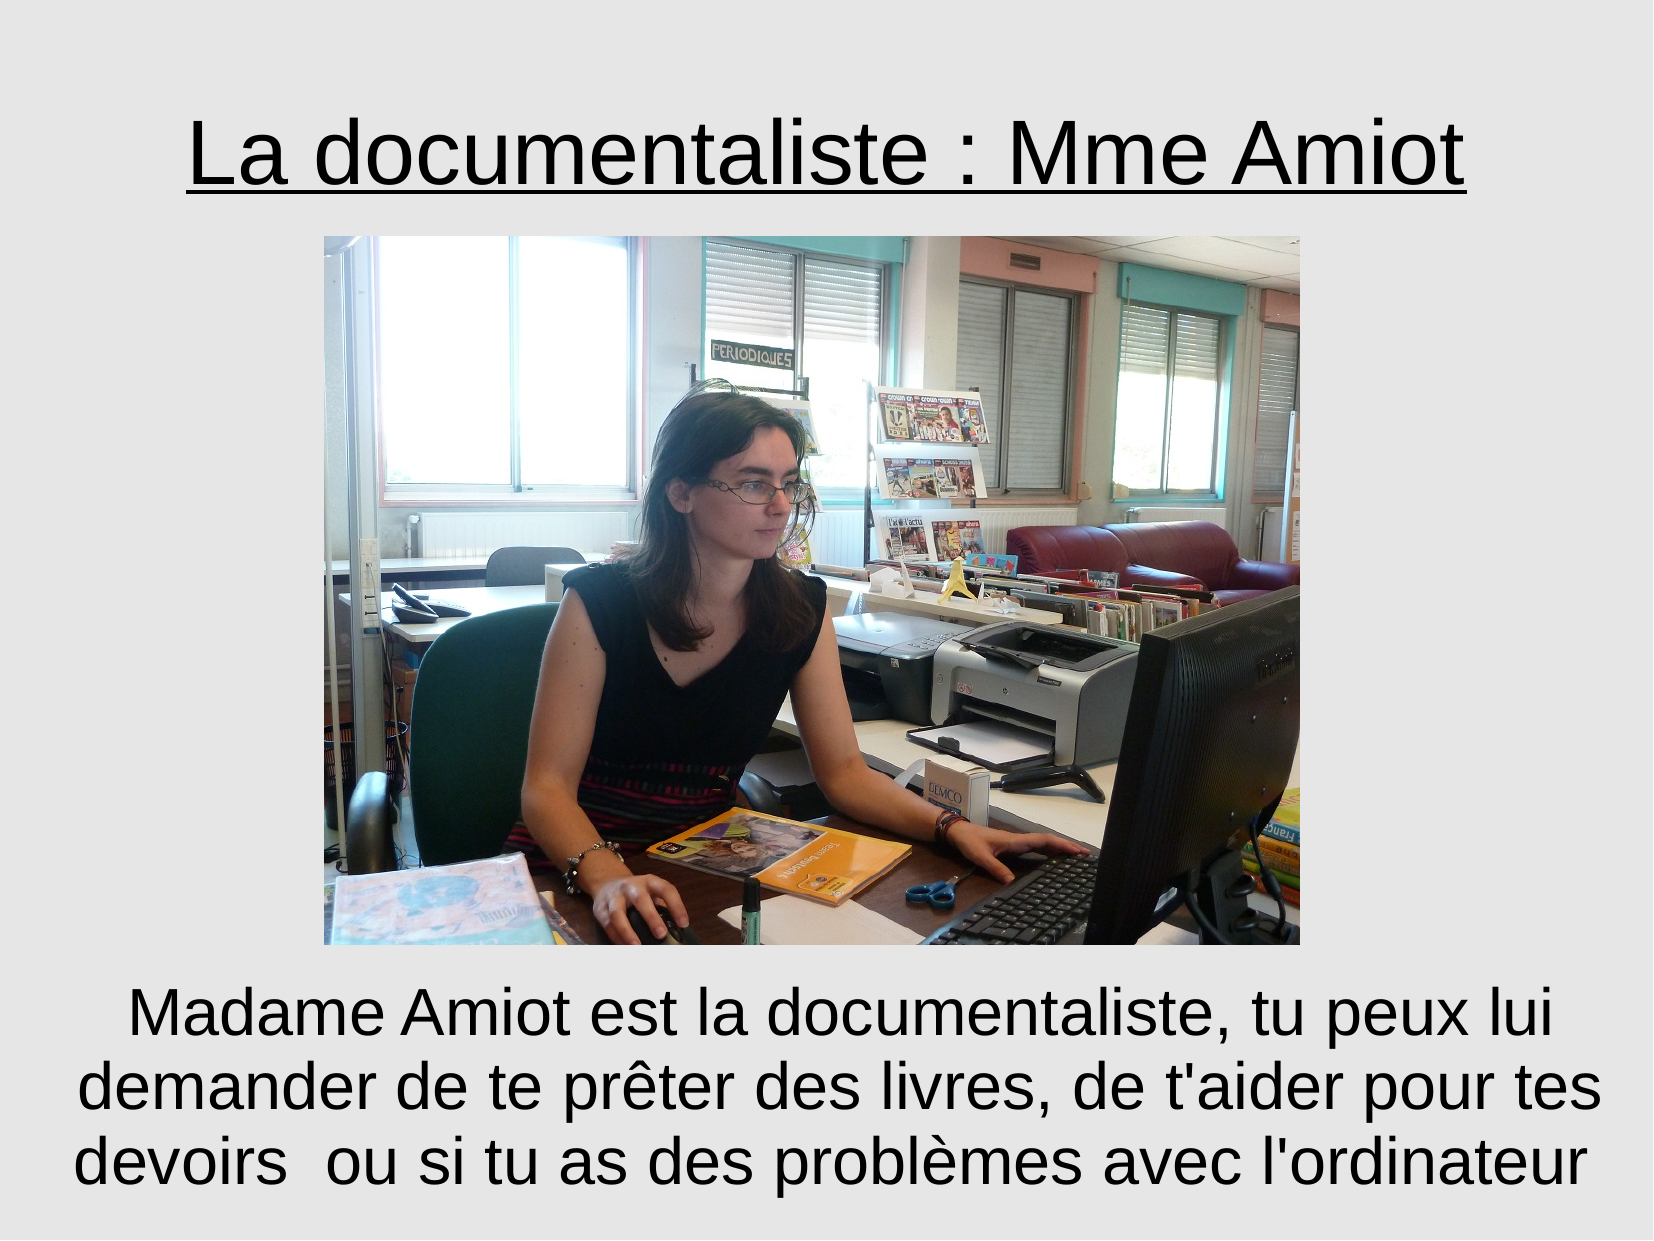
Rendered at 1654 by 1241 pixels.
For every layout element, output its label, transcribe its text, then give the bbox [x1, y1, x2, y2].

text_box Madame Amiot est la documentaliste, tu peux lui demander de te prêter des livres, de t'aider pour tes devoirs ou si tu as des problèmes avec l'ordinateur [59, 974, 1624, 1199]
picture [324, 236, 1300, 945]
title La documentaliste : Mme Amiot [82, 49, 1571, 257]
